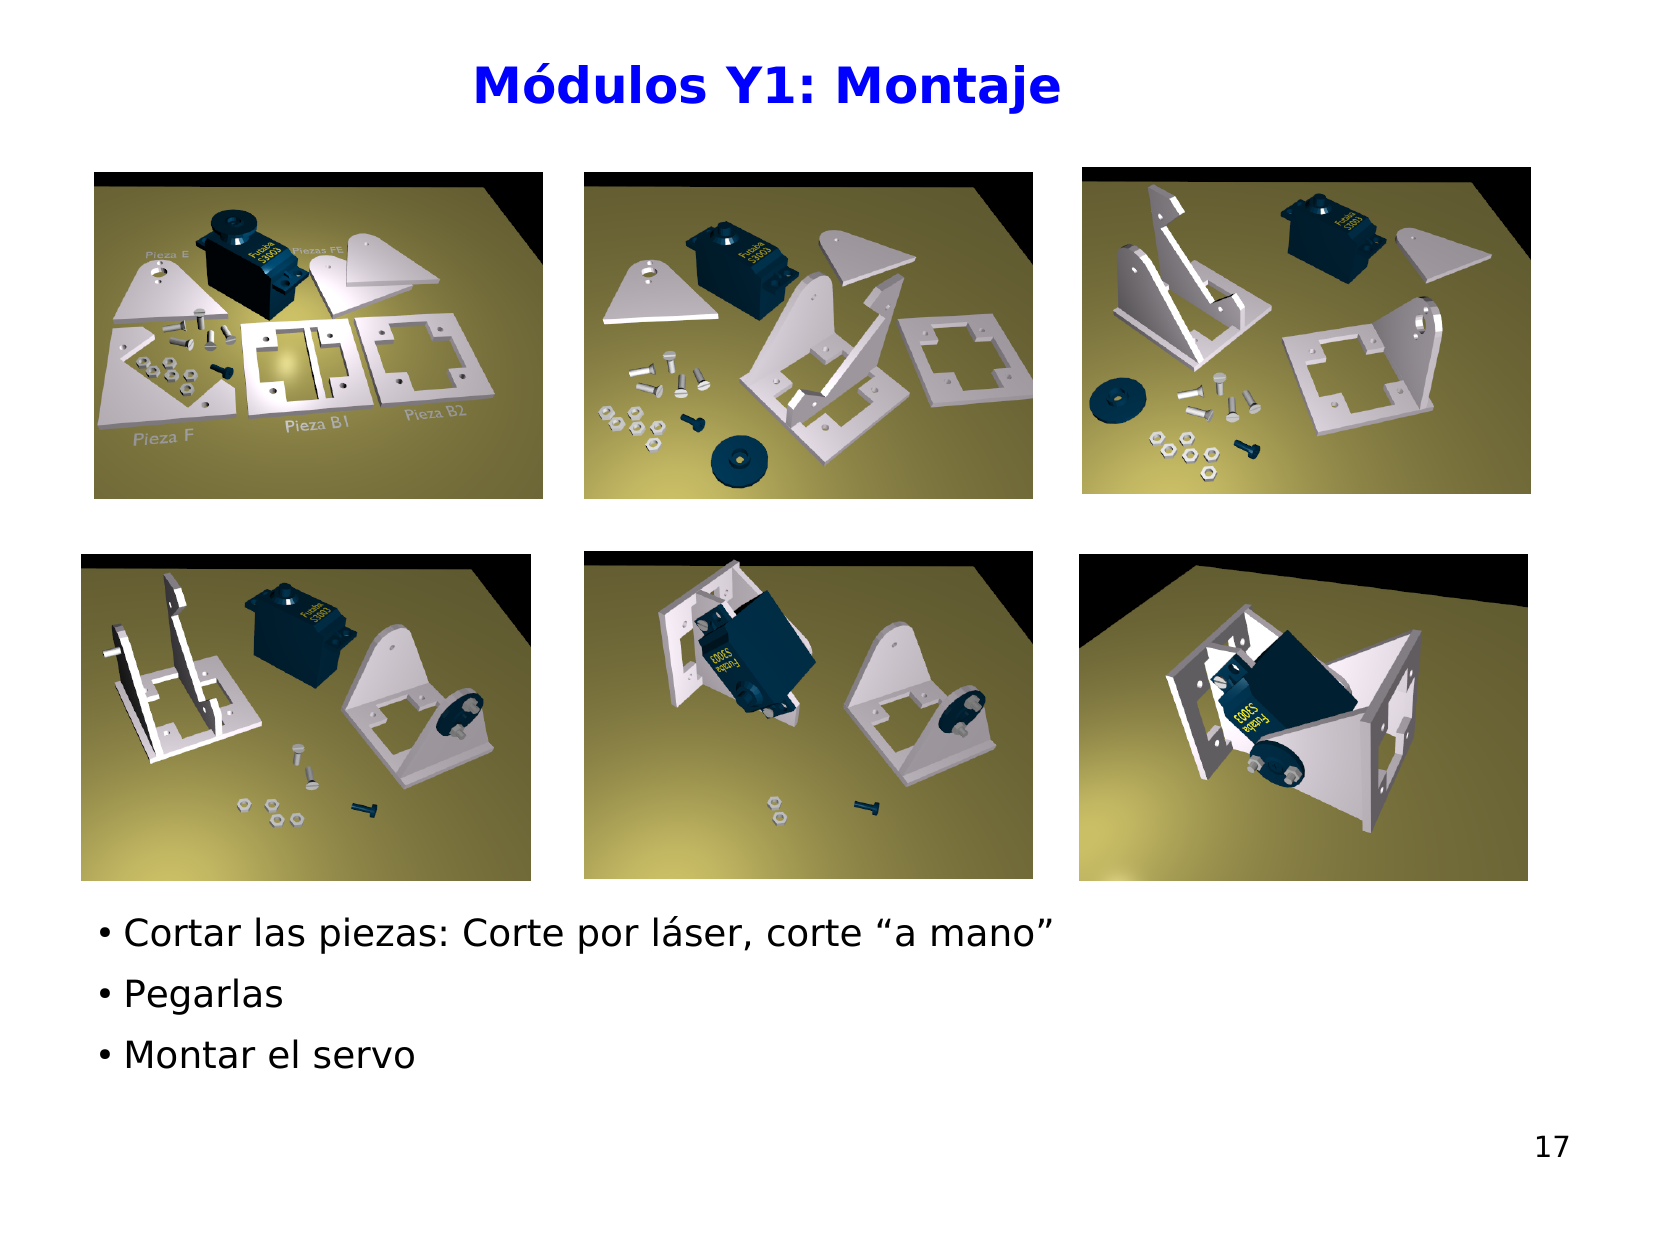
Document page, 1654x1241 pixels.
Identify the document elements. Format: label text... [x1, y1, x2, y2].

text_box Módulos Y1: Montaje [457, 49, 1079, 123]
picture [81, 554, 531, 881]
picture [584, 172, 1033, 499]
picture [1082, 167, 1531, 494]
picture [584, 551, 1033, 879]
picture [1079, 554, 1528, 881]
text_box Cortar las piezas: Corte por láser, corte “a mano” Pegarlas Montar el servo [83, 904, 1475, 1086]
picture [94, 172, 543, 499]
